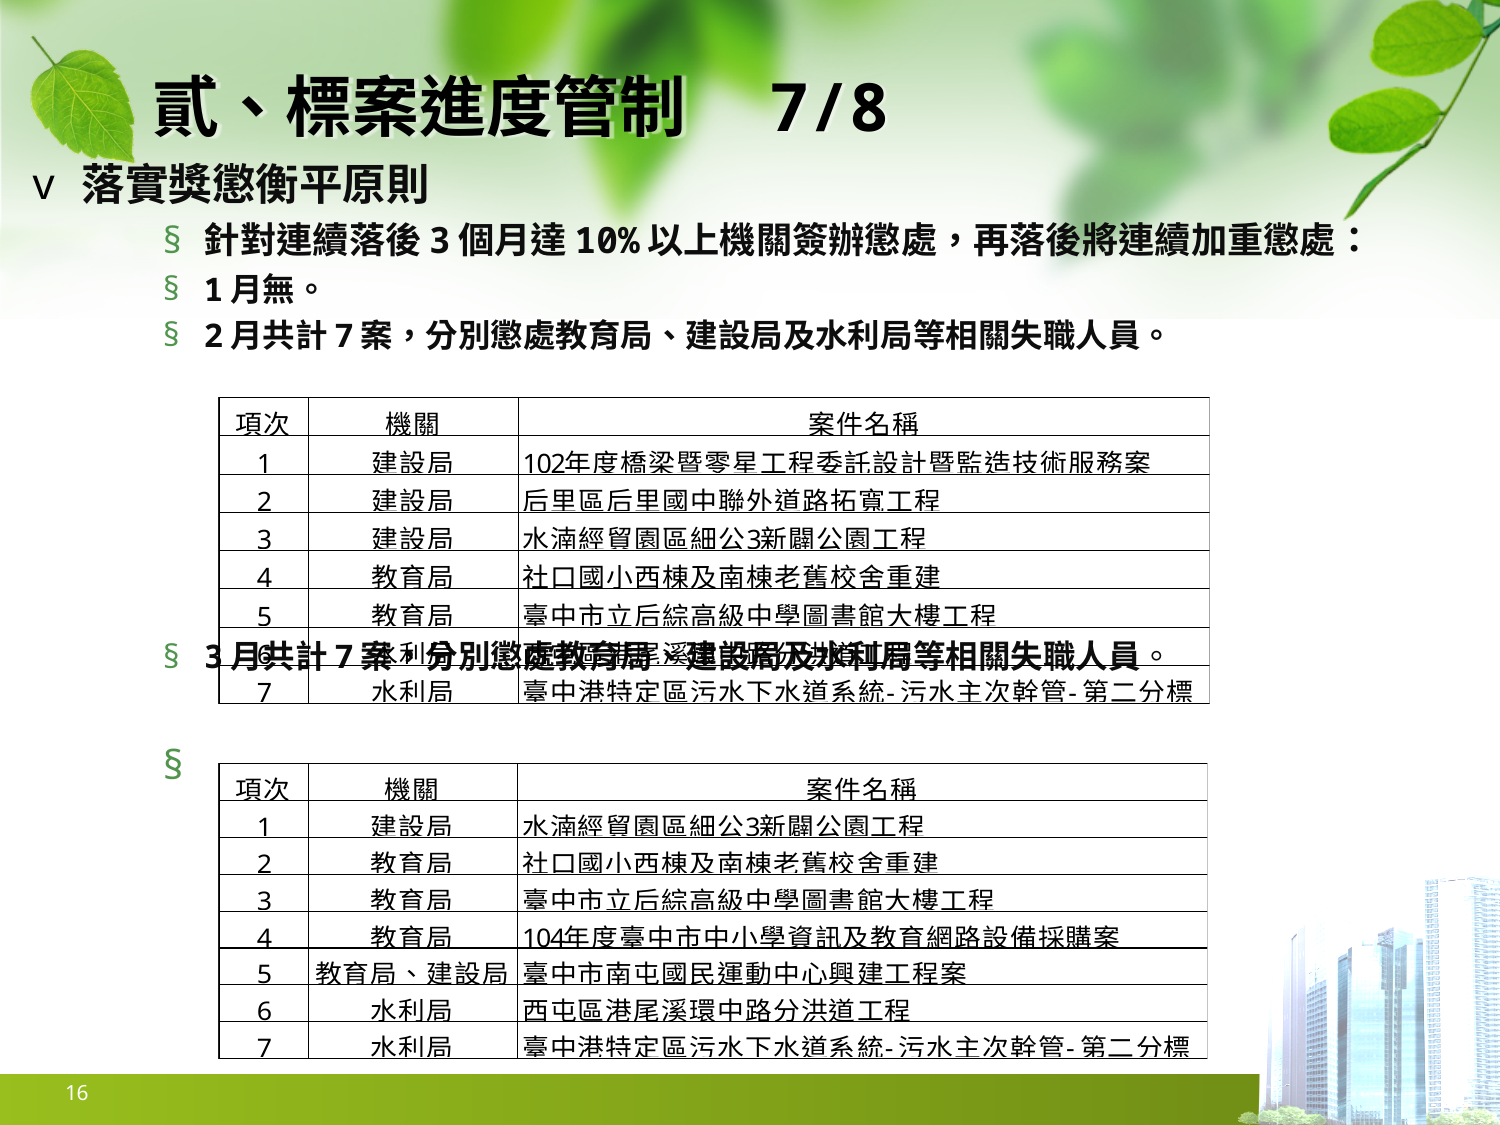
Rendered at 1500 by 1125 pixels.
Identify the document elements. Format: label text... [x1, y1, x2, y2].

picture [218, 397, 1211, 705]
text_box 16 [50, 1072, 138, 1113]
list 落實獎懲衡平原則 針對連續落後3個月達10%以上機關簽辦懲處，再落後將連續加重懲處： 1月無。 2月共計7案，分別懲處教育局、建設局及水利局等相關失職人員。 3月共計7案，分別懲處教育局、建設局及水利局等相關失職人員。 [17, 149, 1447, 1106]
picture [218, 763, 1209, 1060]
title 貳、標案進度管制 7/8 [137, 57, 1325, 149]
